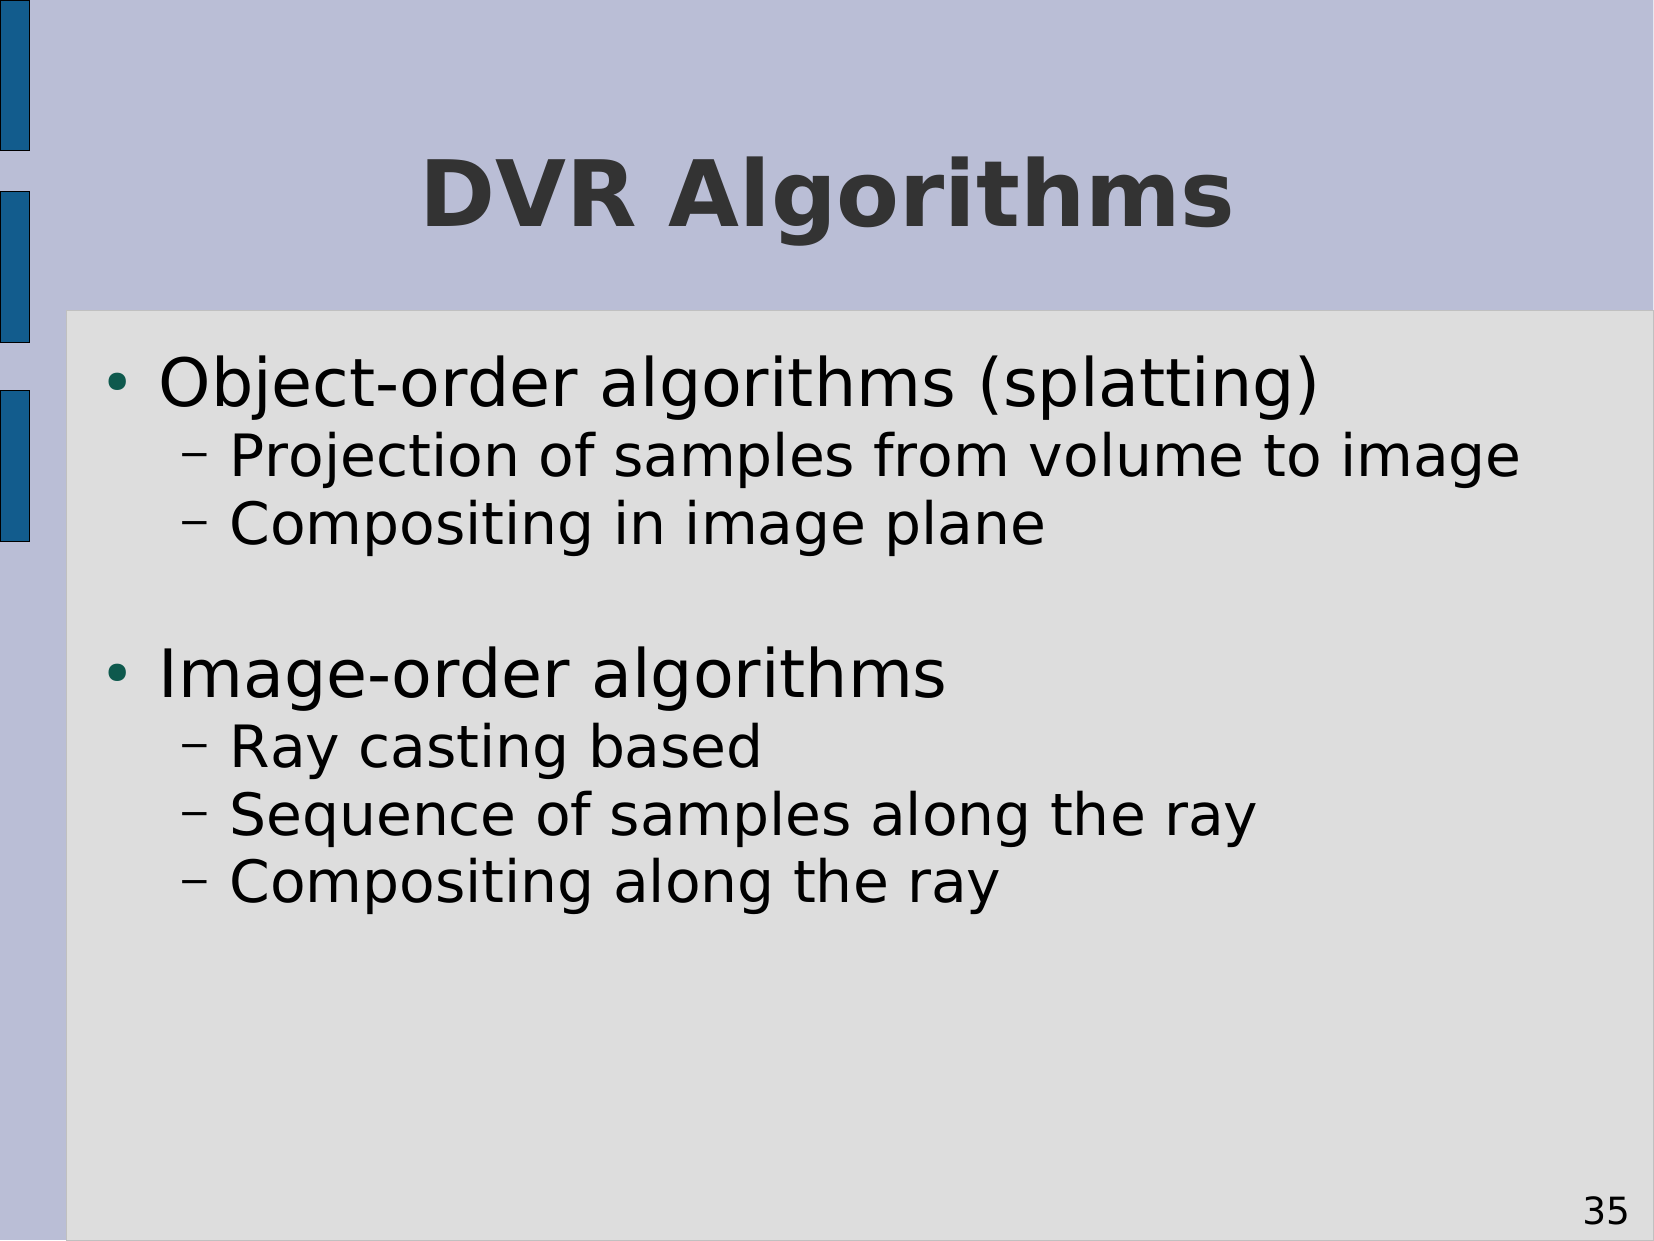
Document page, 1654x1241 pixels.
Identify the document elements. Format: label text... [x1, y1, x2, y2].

title DVR Algorithms [121, 91, 1534, 299]
list Object-order algorithms (splatting) Projection of samples from volume to image Compositing in image plane Image-order algorithms Ray casting based Sequence of samples along the ray Compositing along the ray [87, 344, 1639, 1191]
